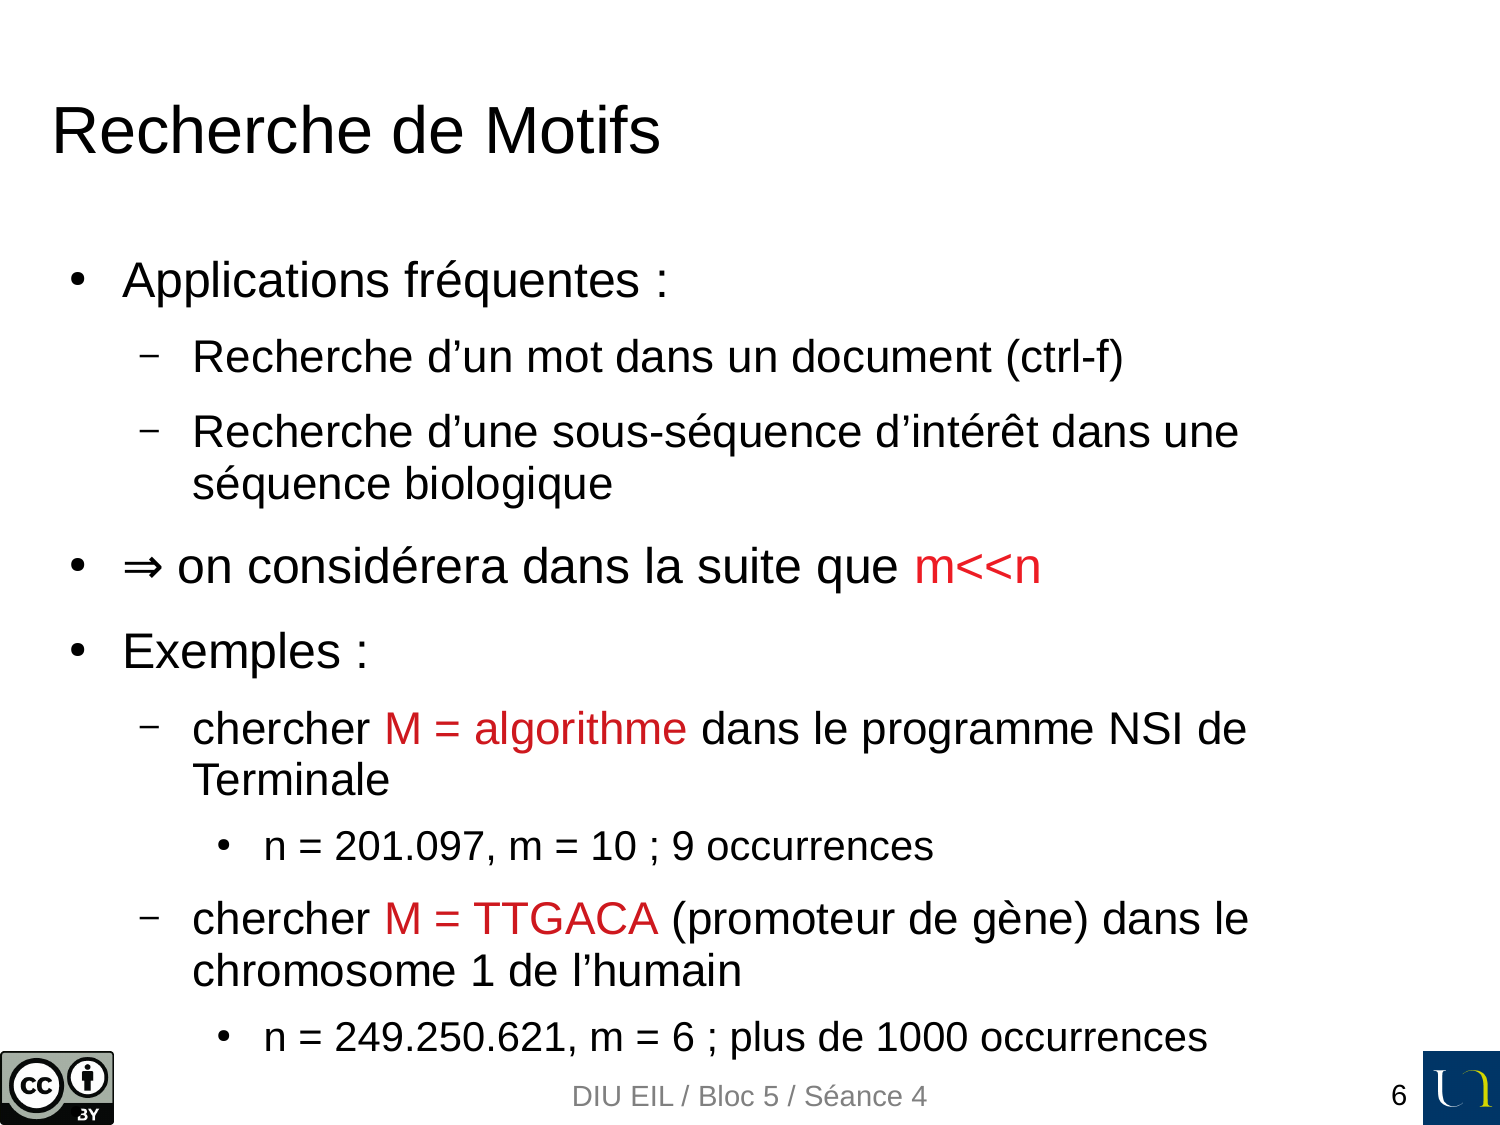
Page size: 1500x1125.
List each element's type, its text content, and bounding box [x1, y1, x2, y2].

list Applications fréquentes : Recherche d’un mot dans un document (ctrl-f) Recherche d’une sous-séquence d’intérêt dans une séquence biologique ⇒ on considérera dans la suite que m<<n Exemples : chercher M = algorithme dans le programme NSI de Terminale n = 201.097, m = 10 ; 9 occurrences chercher M = TTGACA (promoteur de gène) dans le chromosome 1 de l’humain n = 249.250.621, m = 6 ; plus de 1000 occurrences [51, 252, 1449, 1064]
title Recherche de Motifs [51, 67, 1449, 193]
picture [0, 1051, 114, 1125]
picture [1417, 1051, 1500, 1125]
